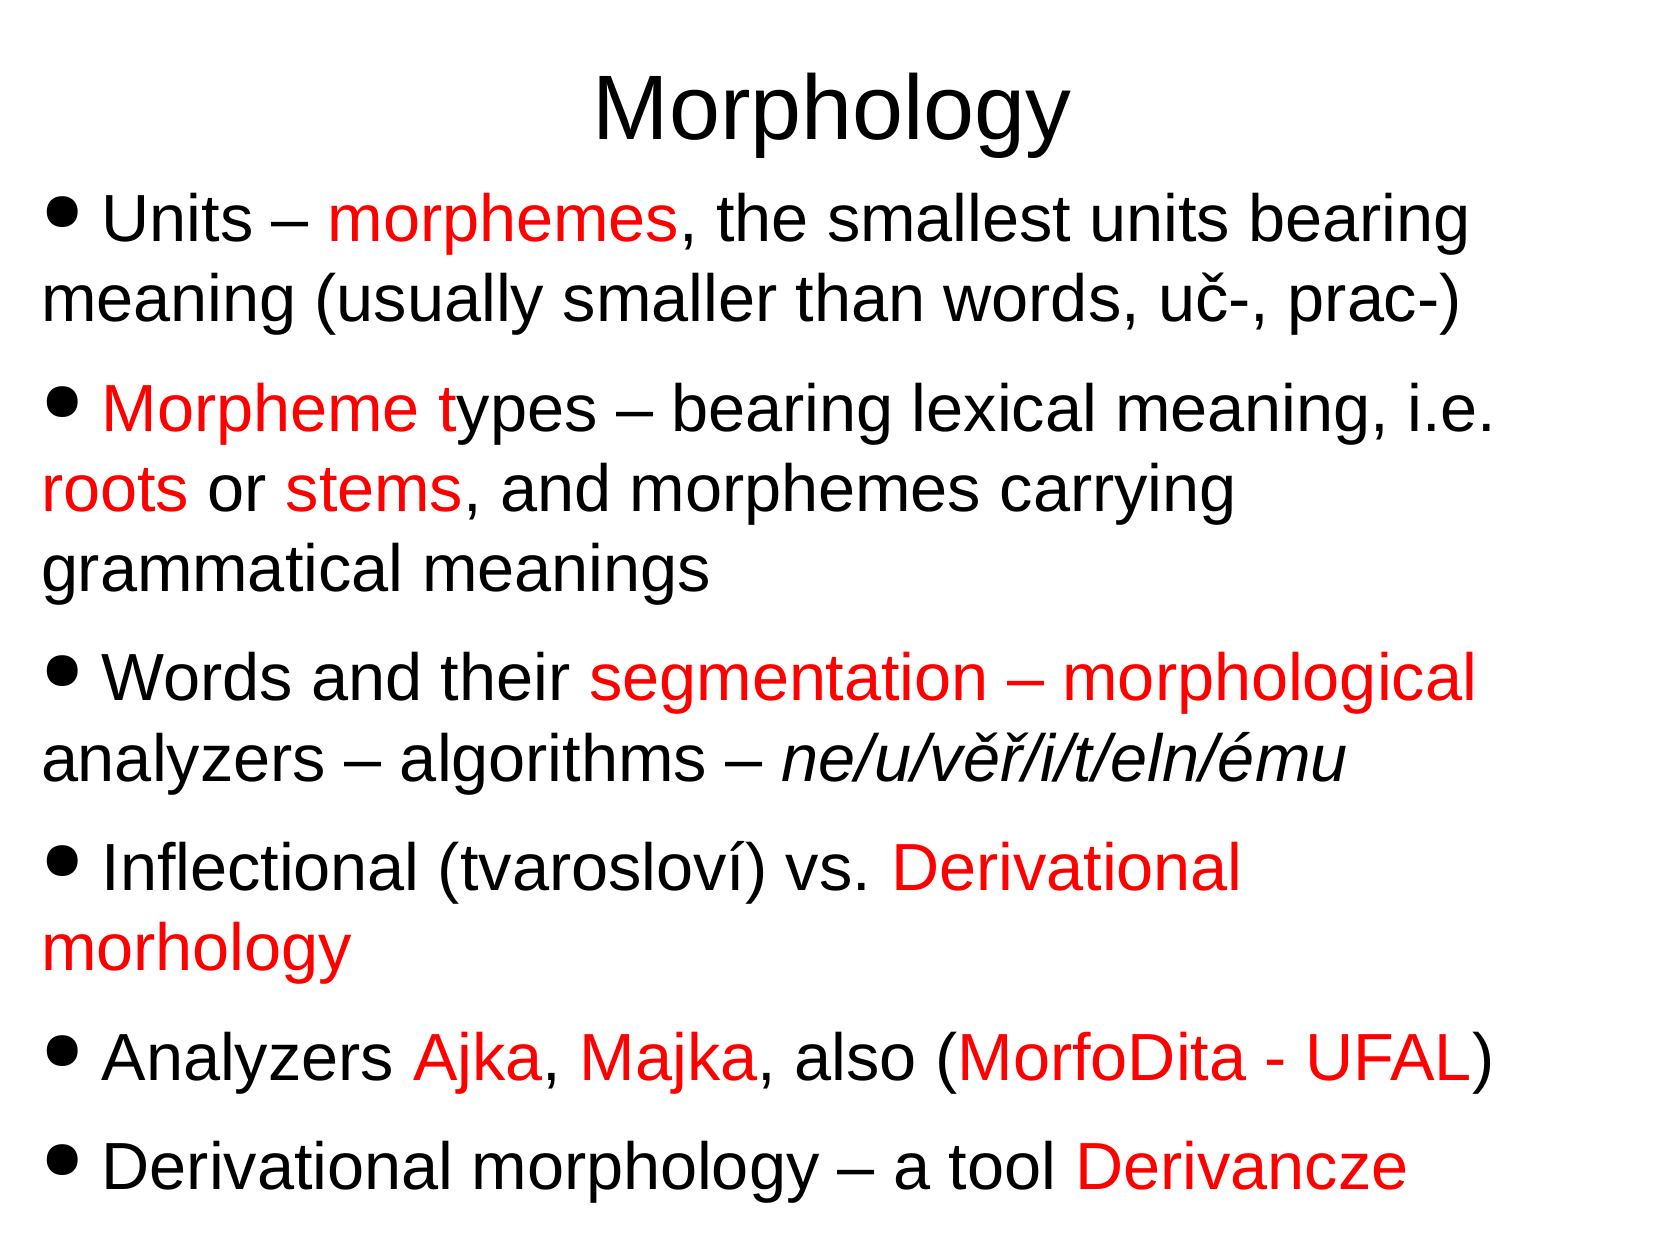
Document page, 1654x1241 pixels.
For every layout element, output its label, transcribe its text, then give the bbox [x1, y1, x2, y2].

list Units – morphemes, the smallest units bearing meaning (usually smaller than words, uč-, prac-) Morpheme types – bearing lexical meaning, i.e. roots or stems, and morphemes carrying grammatical meanings Words and their segmentation – morphological analyzers – algorithms – ne/u/věř/i/t/eln/ému Inflectional (tvarosloví) vs. Derivational morhology Analyzers Ajka, Majka, also (MorfoDita - UFAL) Derivational morphology – a tool Derivancze [41, 174, 1561, 1241]
title Morphology [88, 29, 1577, 178]
